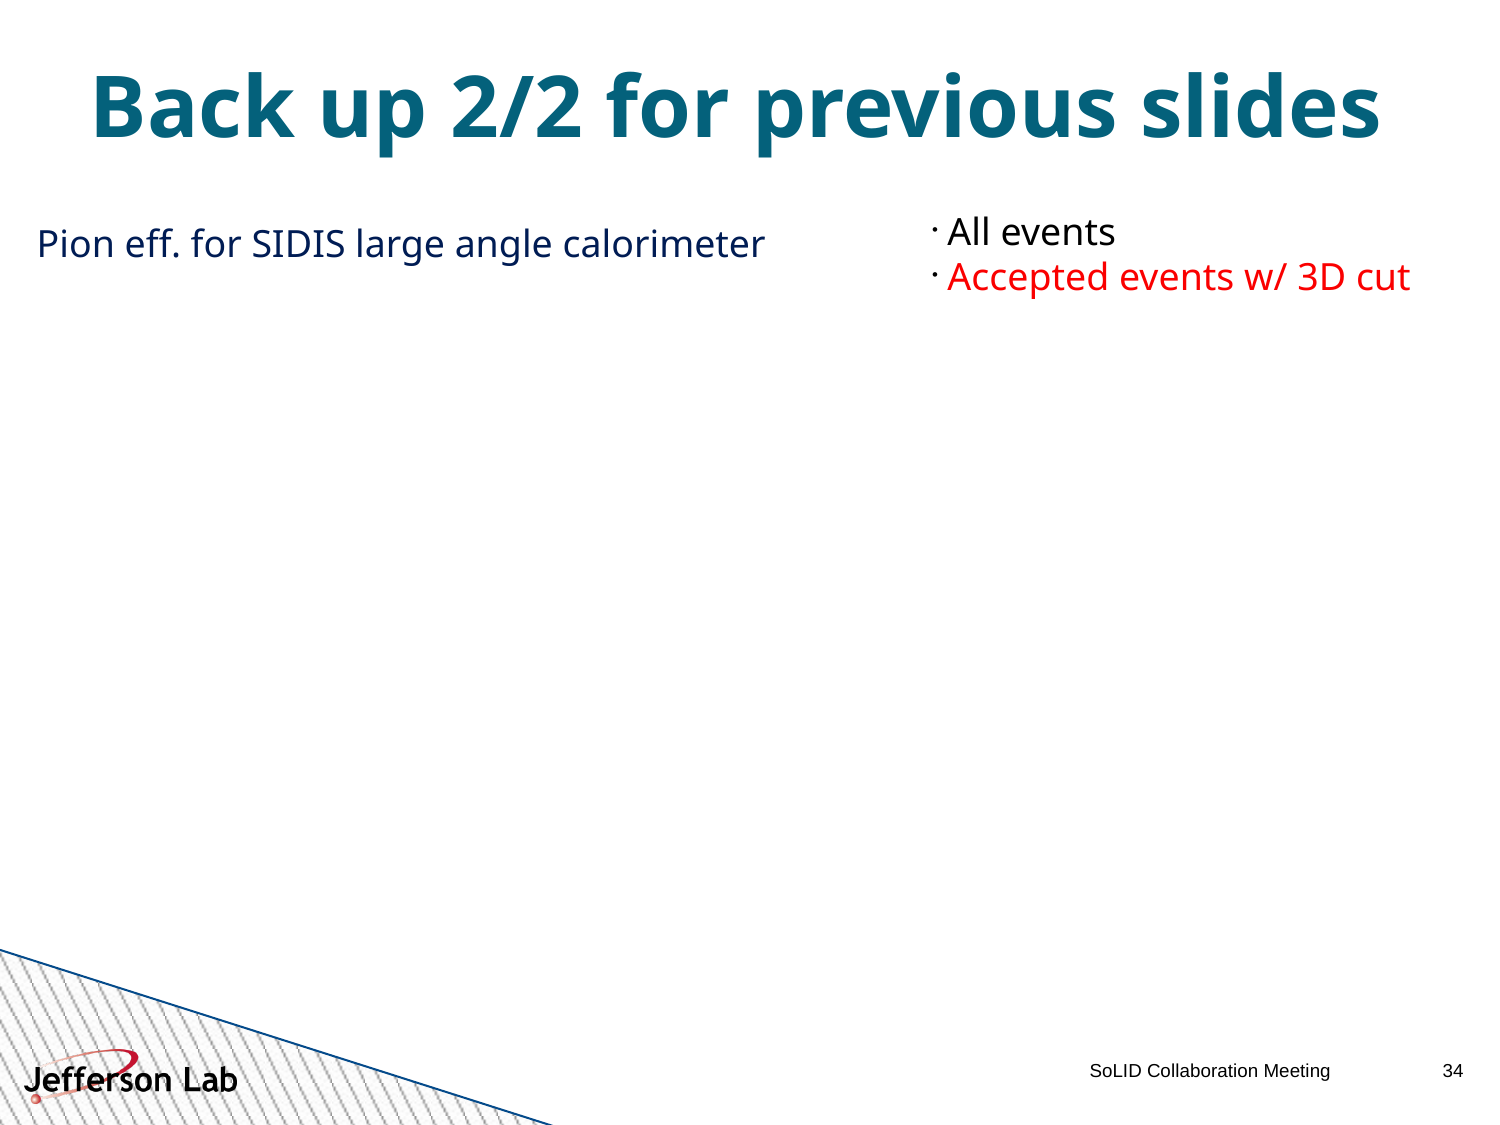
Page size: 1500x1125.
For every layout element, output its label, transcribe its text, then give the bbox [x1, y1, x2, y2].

text_box Pion eff. for SIDIS large angle calorimeter [21, 212, 827, 273]
text_box Back up 2/2 for previous slides [75, 45, 1425, 233]
text_box <number> [1418, 1051, 1479, 1111]
text_box SoLID Collaboration Meeting [1074, 1051, 1419, 1112]
text_box All events Accepted events w/ 3D cut [917, 200, 1469, 305]
picture [0, 952, 543, 1125]
